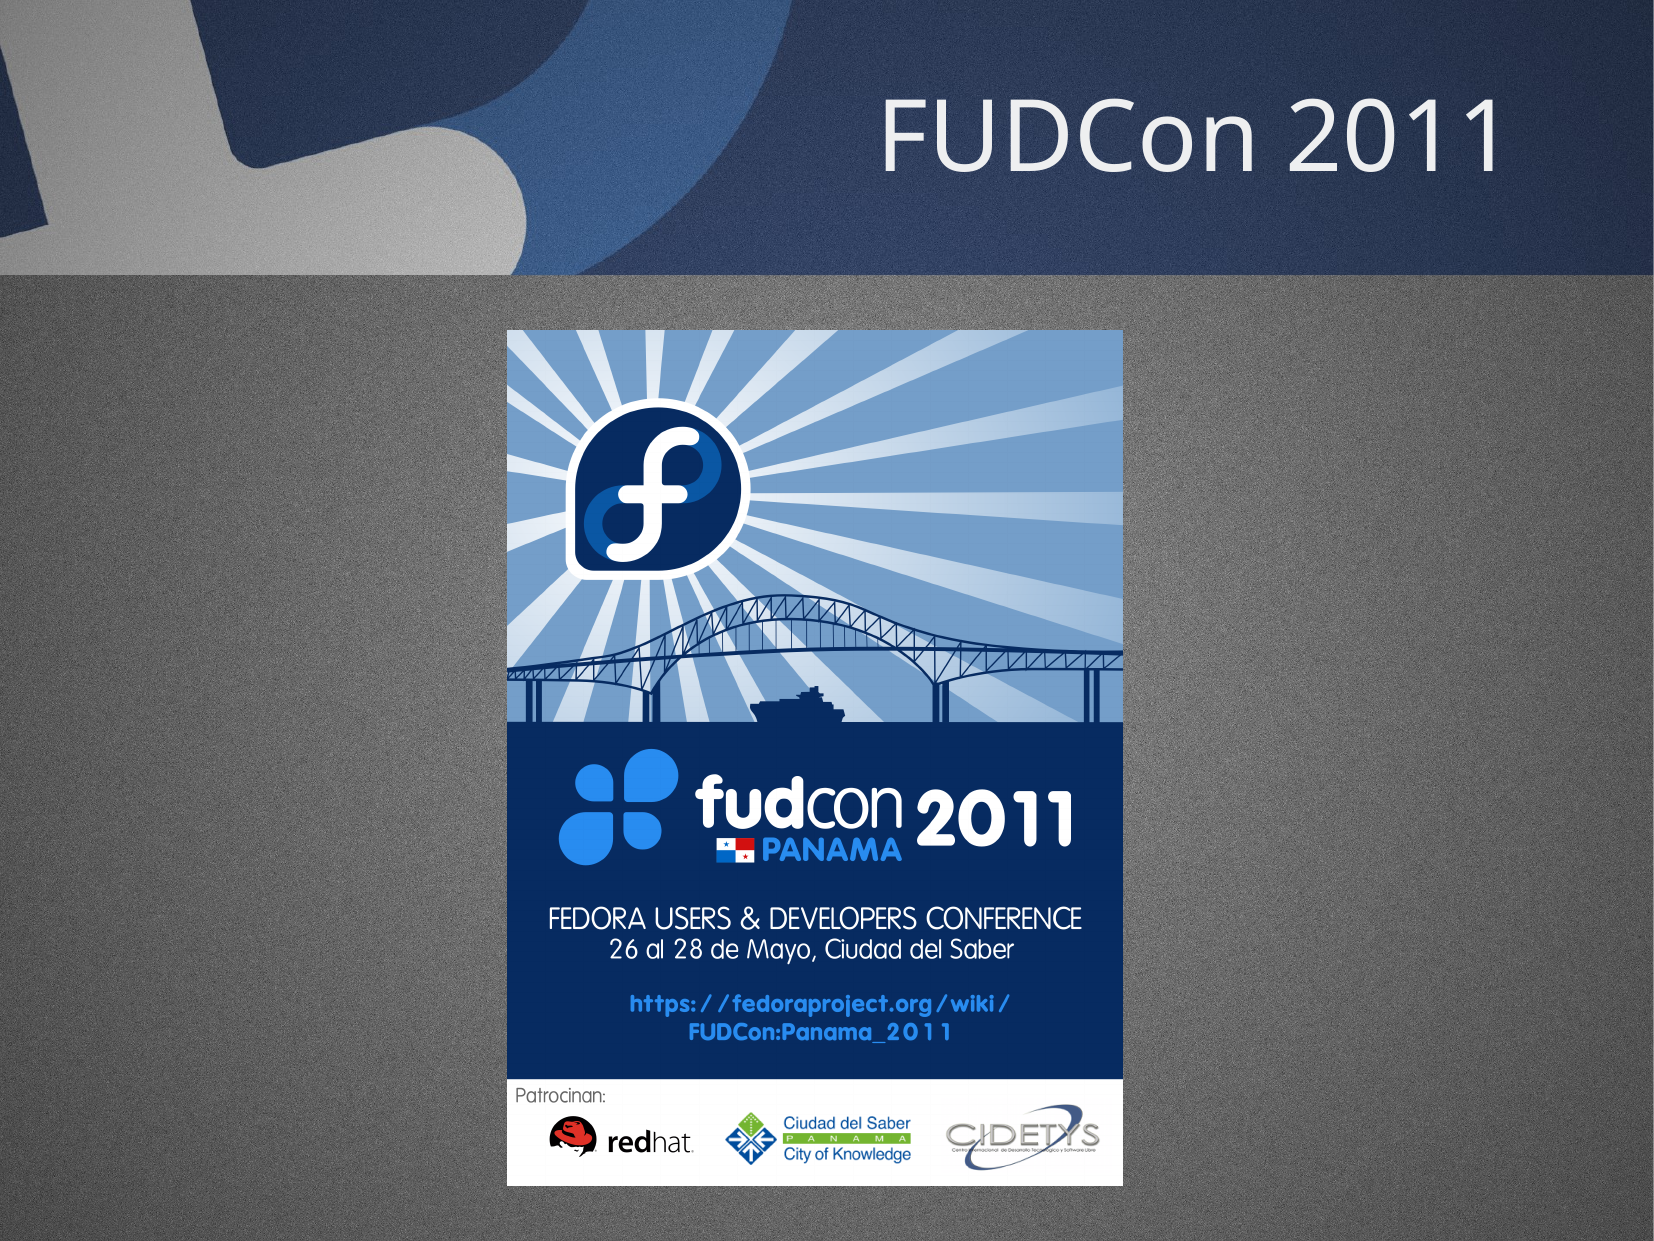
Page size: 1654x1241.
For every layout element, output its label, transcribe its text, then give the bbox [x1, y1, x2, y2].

title FUDCon 2011 [738, 29, 1654, 237]
picture [0, 0, 1654, 1241]
